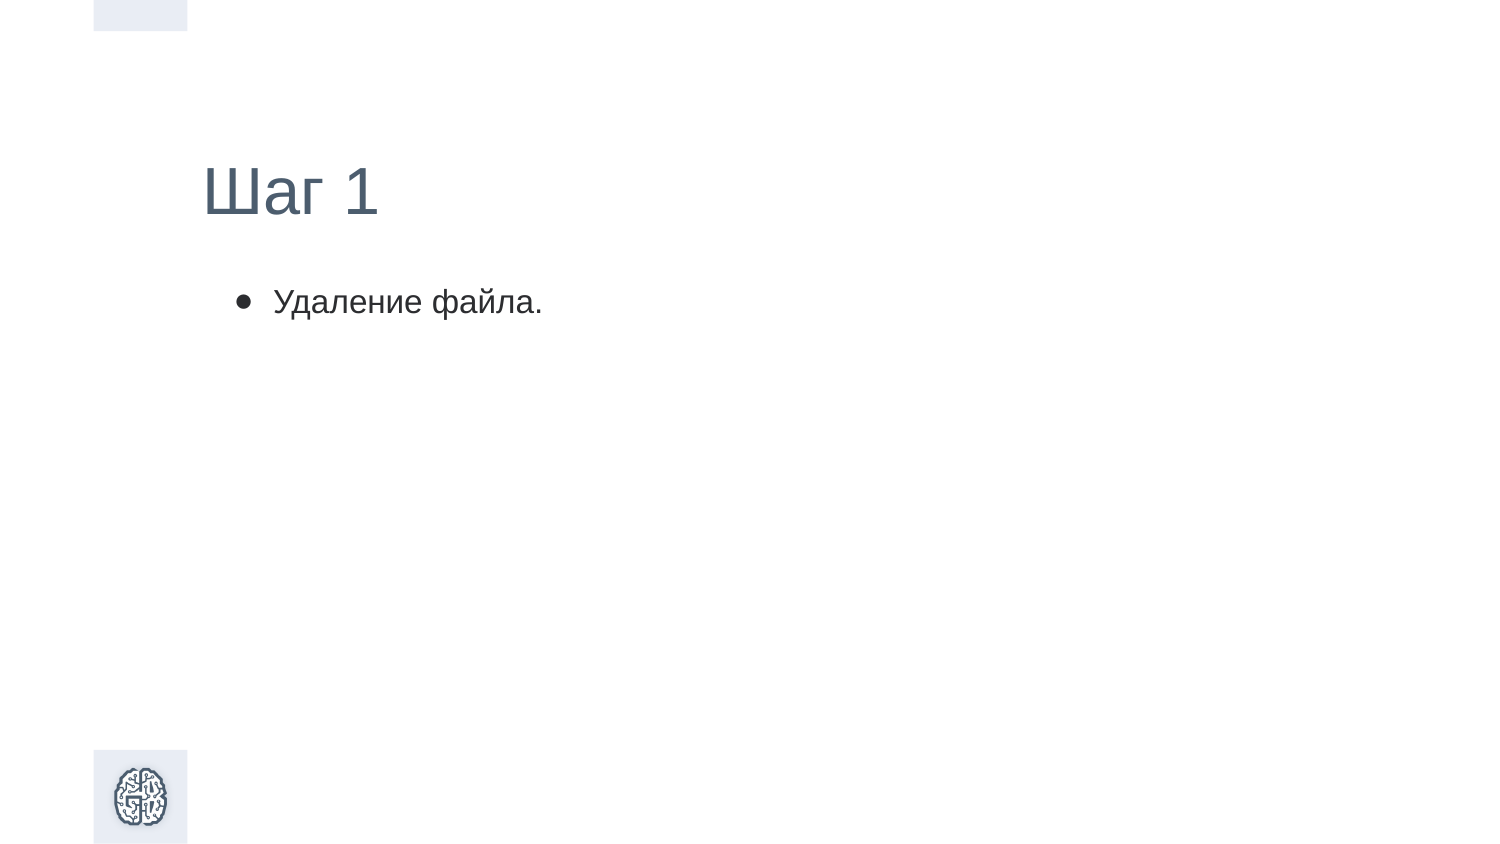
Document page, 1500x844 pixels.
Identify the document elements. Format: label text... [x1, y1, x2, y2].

text_box Шаг 1 [187, 93, 1312, 259]
text_box Удаление файла. [187, 259, 1312, 322]
picture [106, 760, 175, 834]
